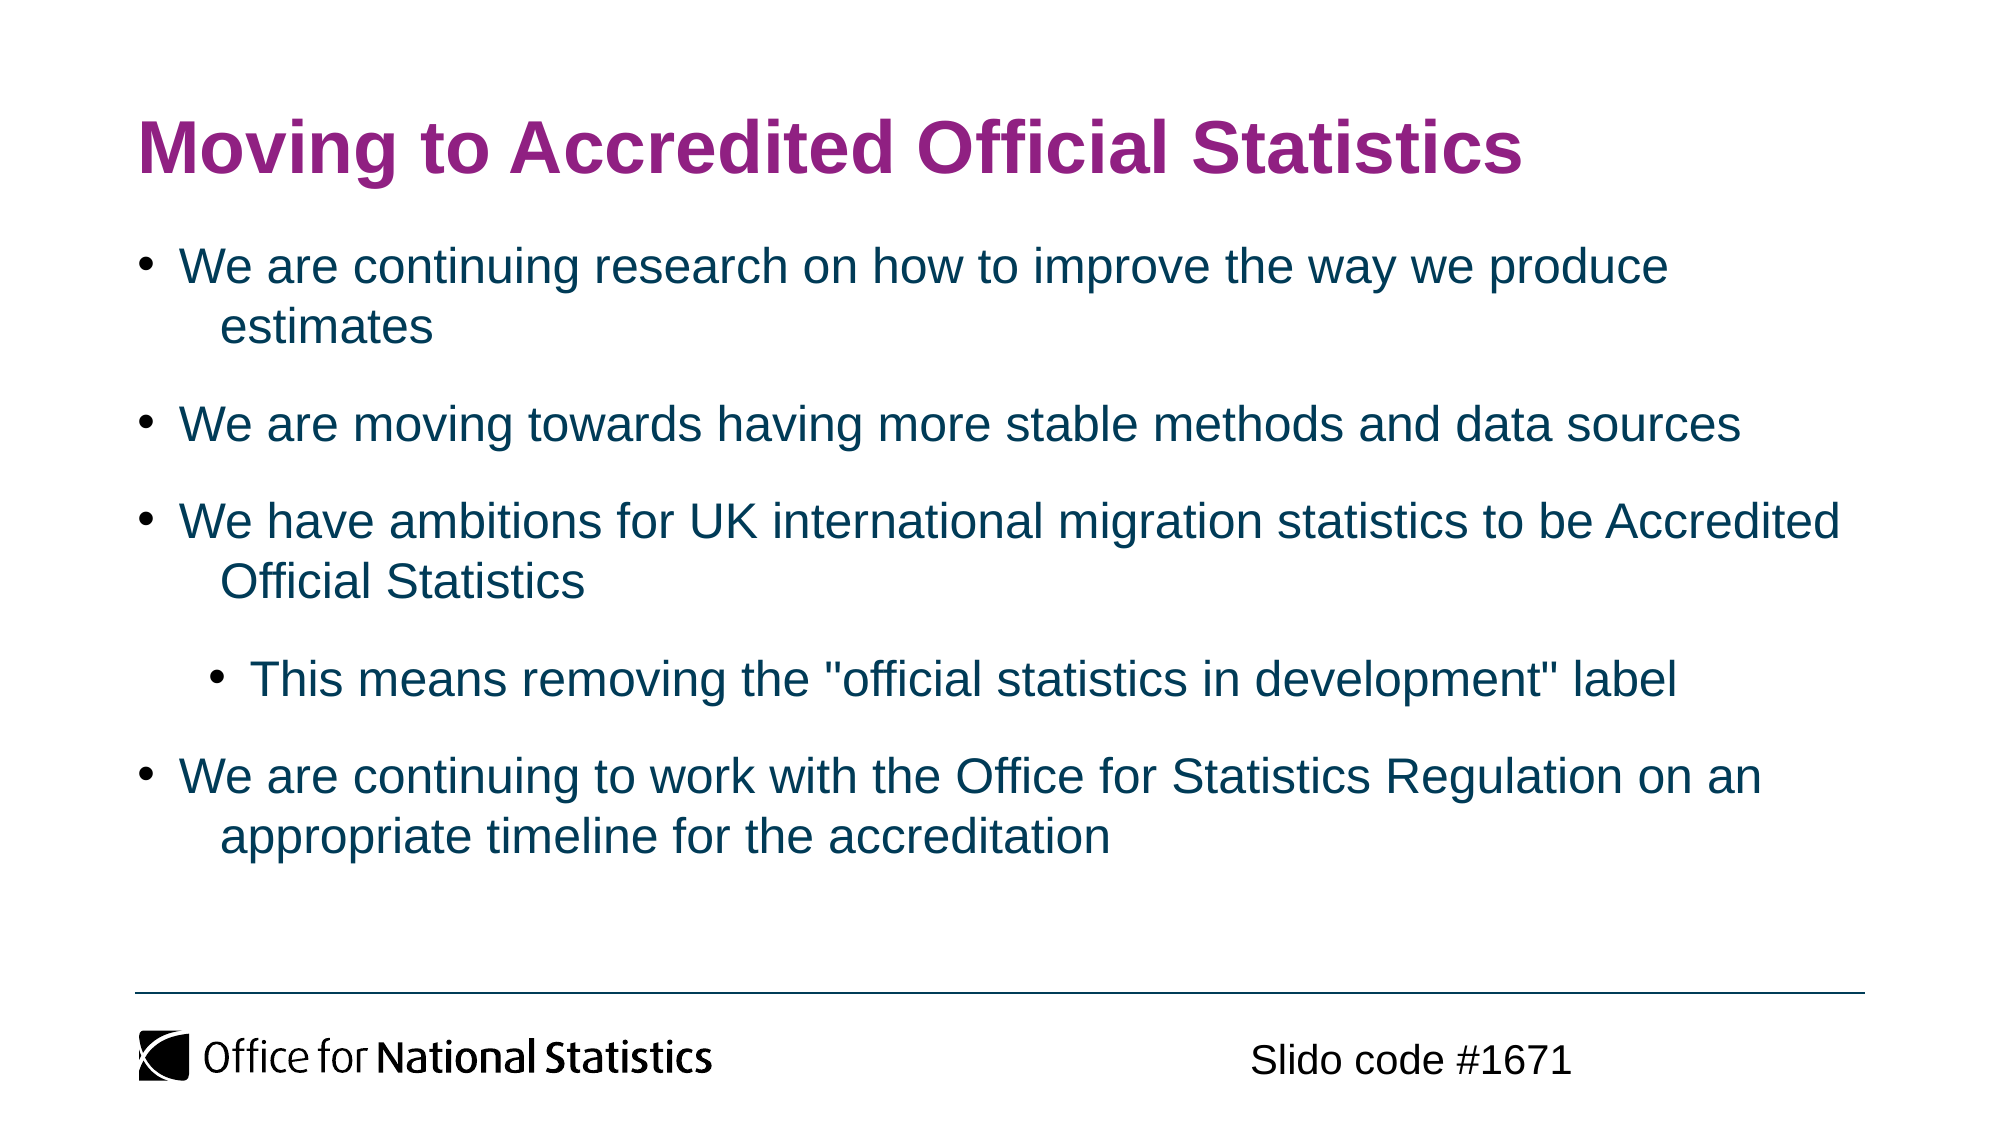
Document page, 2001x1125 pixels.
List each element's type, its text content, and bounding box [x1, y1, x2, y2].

list We are continuing research on how to improve the way we produce estimates We are moving towards having more stable methods and data sources We have ambitions for UK international migration statistics to be Accredited Official Statistics This means removing the "official statistics in development" label We are continuing to work with the Office for Statistics Regulation on an appropriate timeline for the accreditation [137, 233, 1866, 870]
text_box Slido code #1671 [1235, 1025, 1866, 1086]
title Moving to Accredited Official Statistics [137, 105, 1863, 192]
